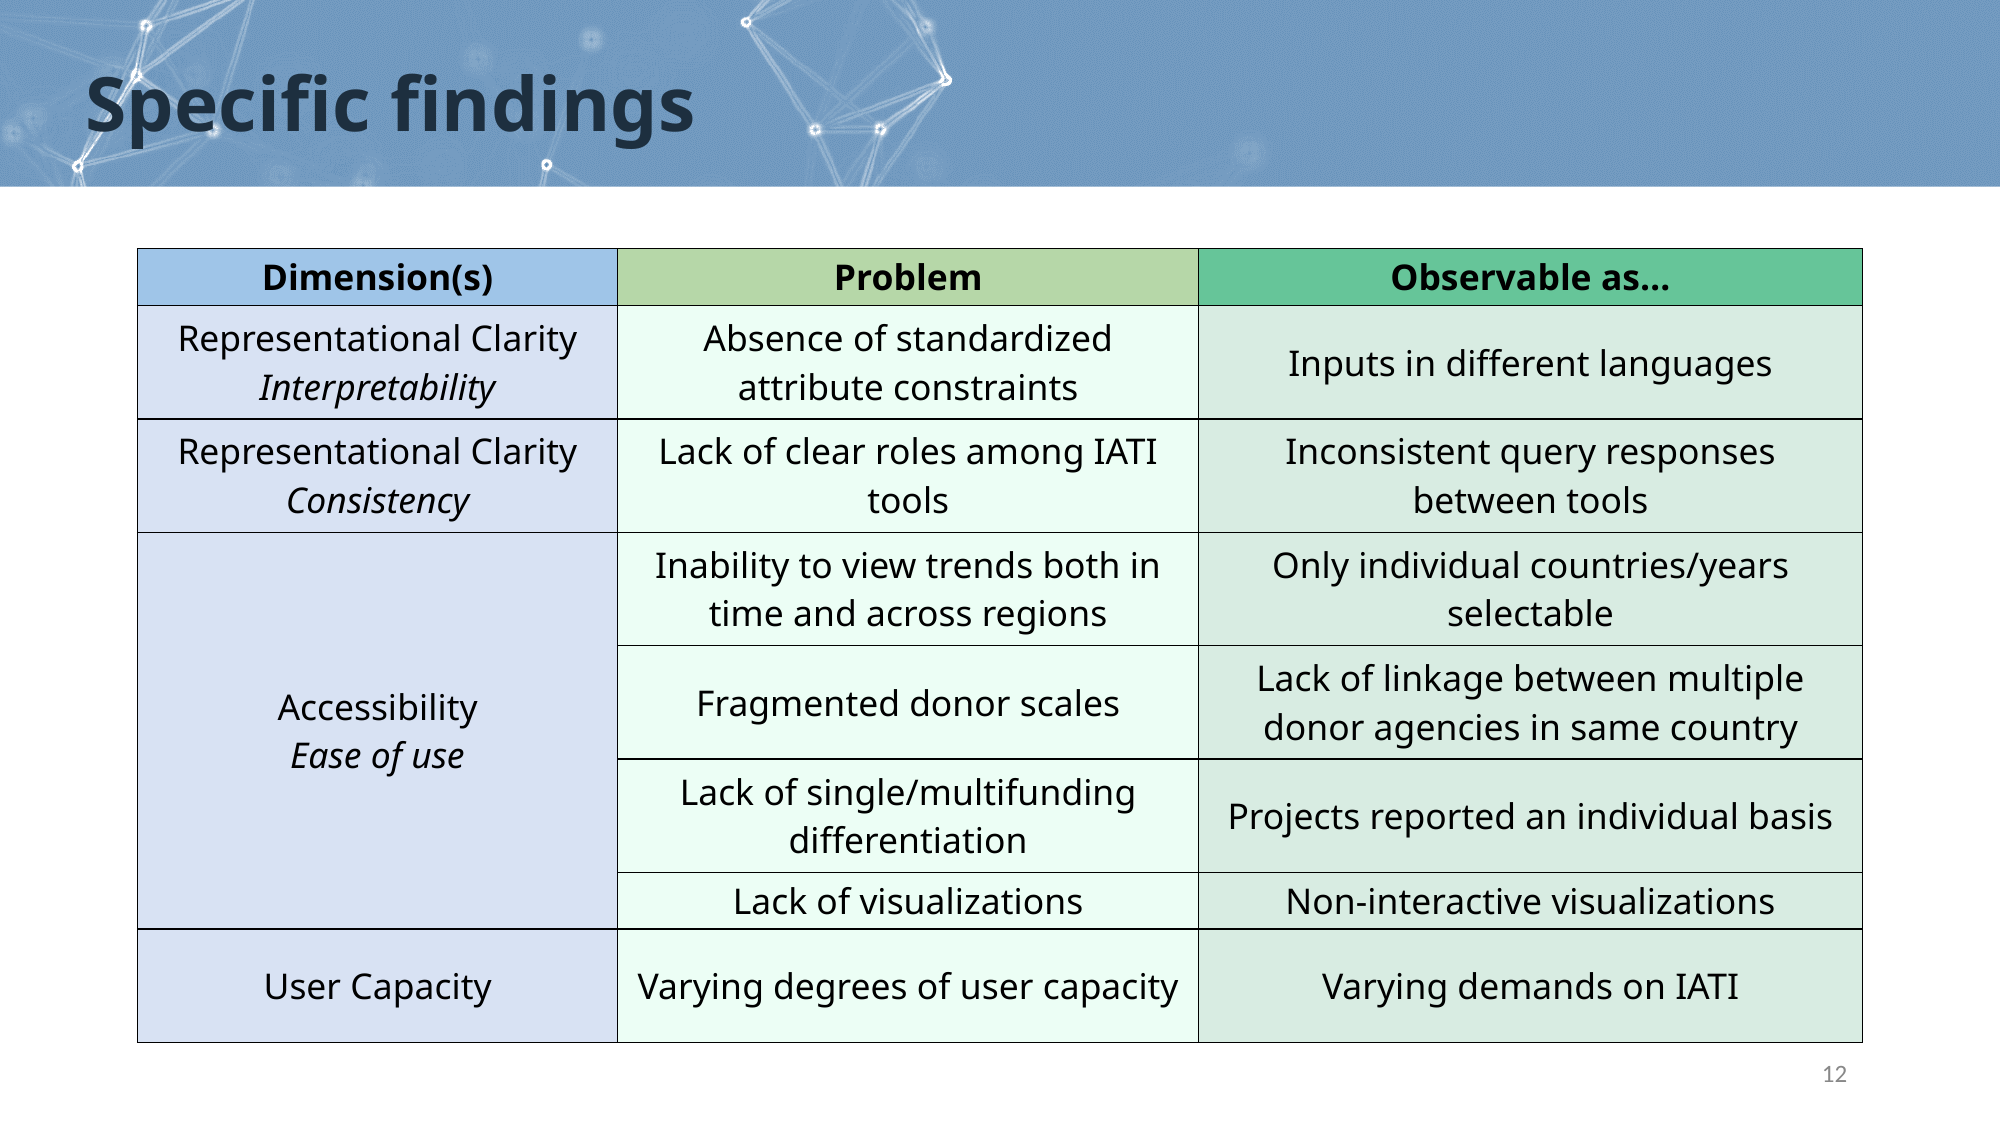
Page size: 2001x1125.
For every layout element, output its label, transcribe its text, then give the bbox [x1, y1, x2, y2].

table_header Dimension(s) [138, 249, 617, 305]
table_cell Lack of linkage between multiple donor agencies in same country [1199, 646, 1862, 758]
table_cell Lack of clear roles among IATI tools [618, 420, 1198, 532]
table_cell Fragmented donor scales [618, 646, 1198, 758]
table_cell Lack of visualizations [618, 873, 1198, 928]
table_cell Inconsistent query responses between tools [1199, 420, 1862, 532]
table_cell Lack of single/multifunding differentiation [618, 760, 1198, 872]
table_cell User Capacity [138, 930, 617, 1042]
table_cell Absence of standardized attribute constraints [618, 306, 1198, 418]
table_header Problem [618, 249, 1198, 305]
table_cell Representational Clarity Consistency [138, 420, 617, 532]
table_cell Representational Clarity Interpretability [138, 306, 617, 418]
text_box Specific findings [70, 40, 1796, 174]
table_cell Only individual countries/years selectable [1199, 533, 1862, 645]
slide_number <number> [1412, 1043, 1863, 1103]
table_cell Inability to view trends both in time and across regions [618, 533, 1198, 645]
table_cell Accessibility Ease of use [138, 533, 617, 928]
table_cell Non-interactive visualizations [1199, 873, 1862, 928]
picture [0, 0, 2000, 186]
table_cell Varying degrees of user capacity [618, 930, 1198, 1042]
table_cell Projects reported an individual basis [1199, 760, 1862, 872]
table_header Observable as… [1199, 249, 1862, 305]
table_cell Inputs in different languages [1199, 306, 1862, 418]
table_cell Varying demands on IATI [1199, 930, 1862, 1042]
text_box [0, 186, 2000, 1125]
